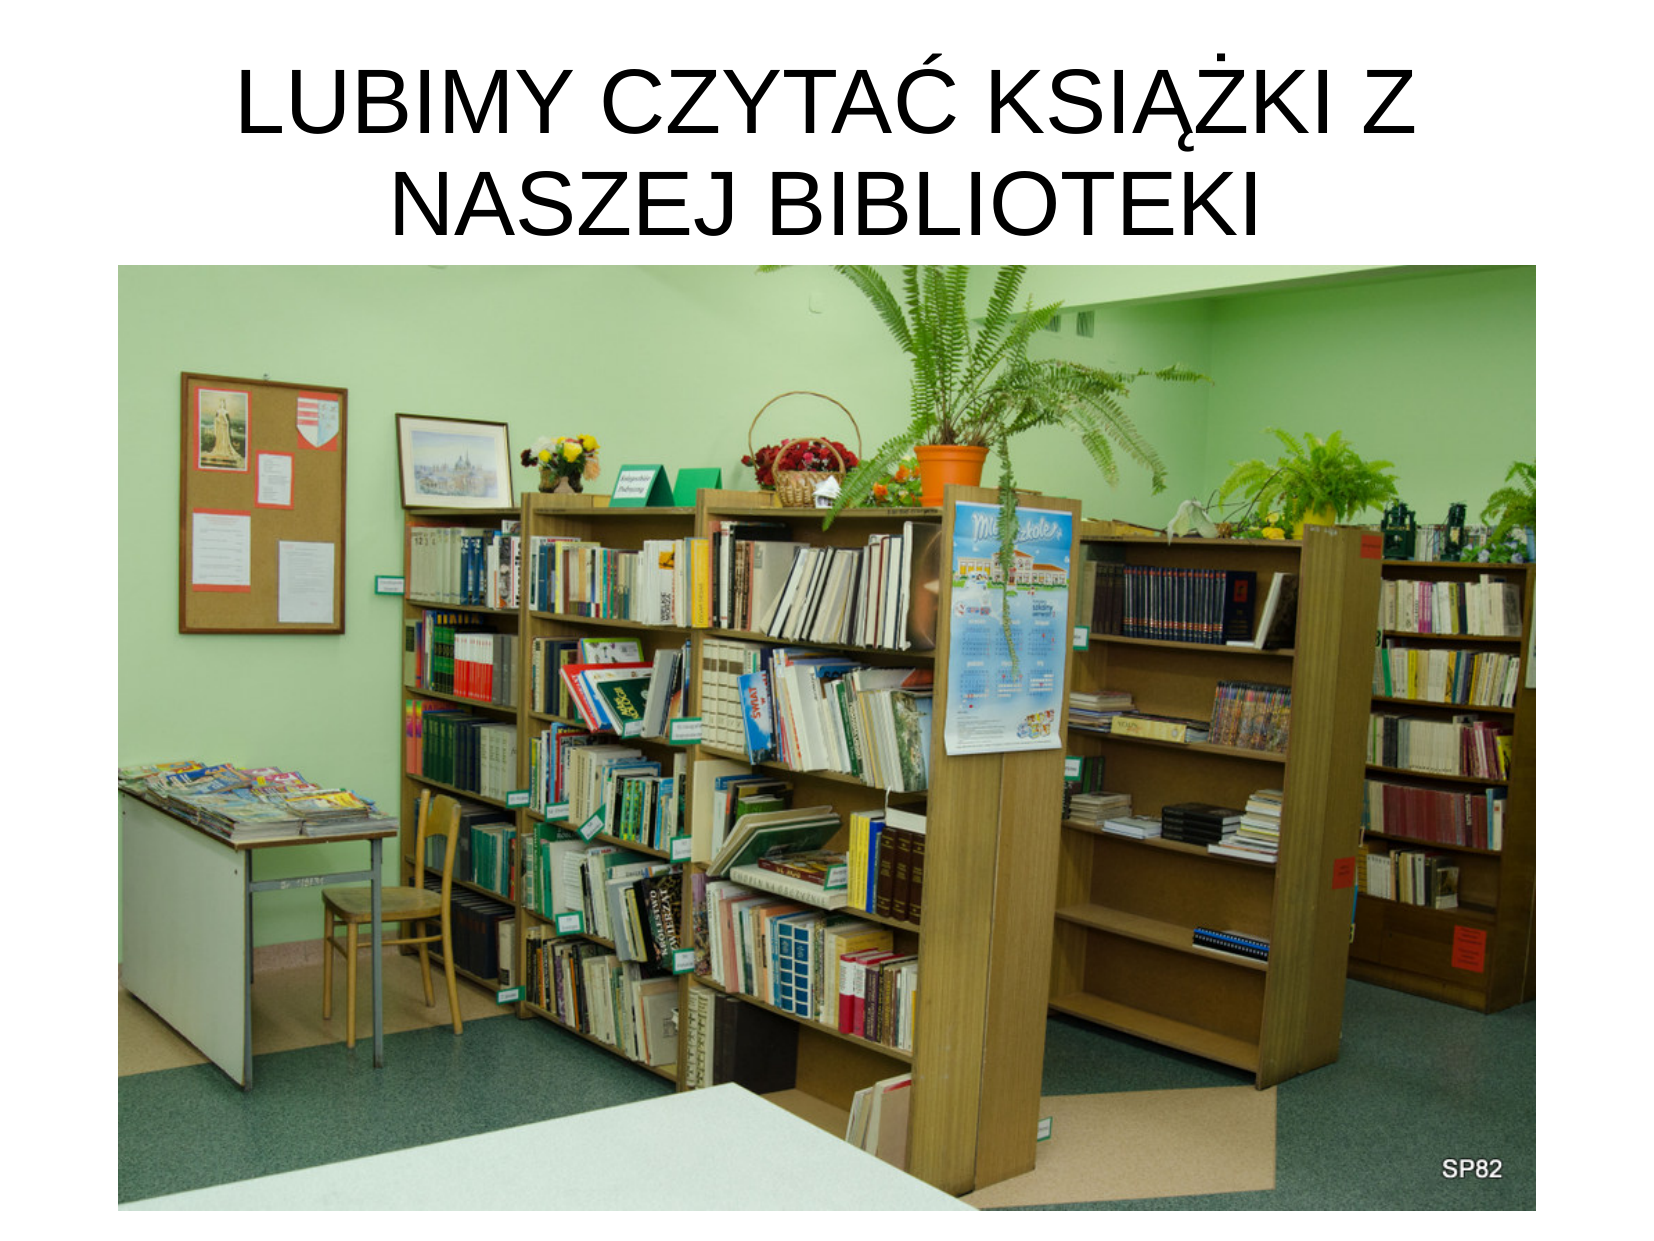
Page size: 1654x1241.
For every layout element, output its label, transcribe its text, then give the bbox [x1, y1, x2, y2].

title LUBIMY CZYTAĆ KSIĄŻKI Z NASZEJ BIBLIOTEKI [82, 49, 1571, 257]
picture [118, 265, 1536, 1211]
